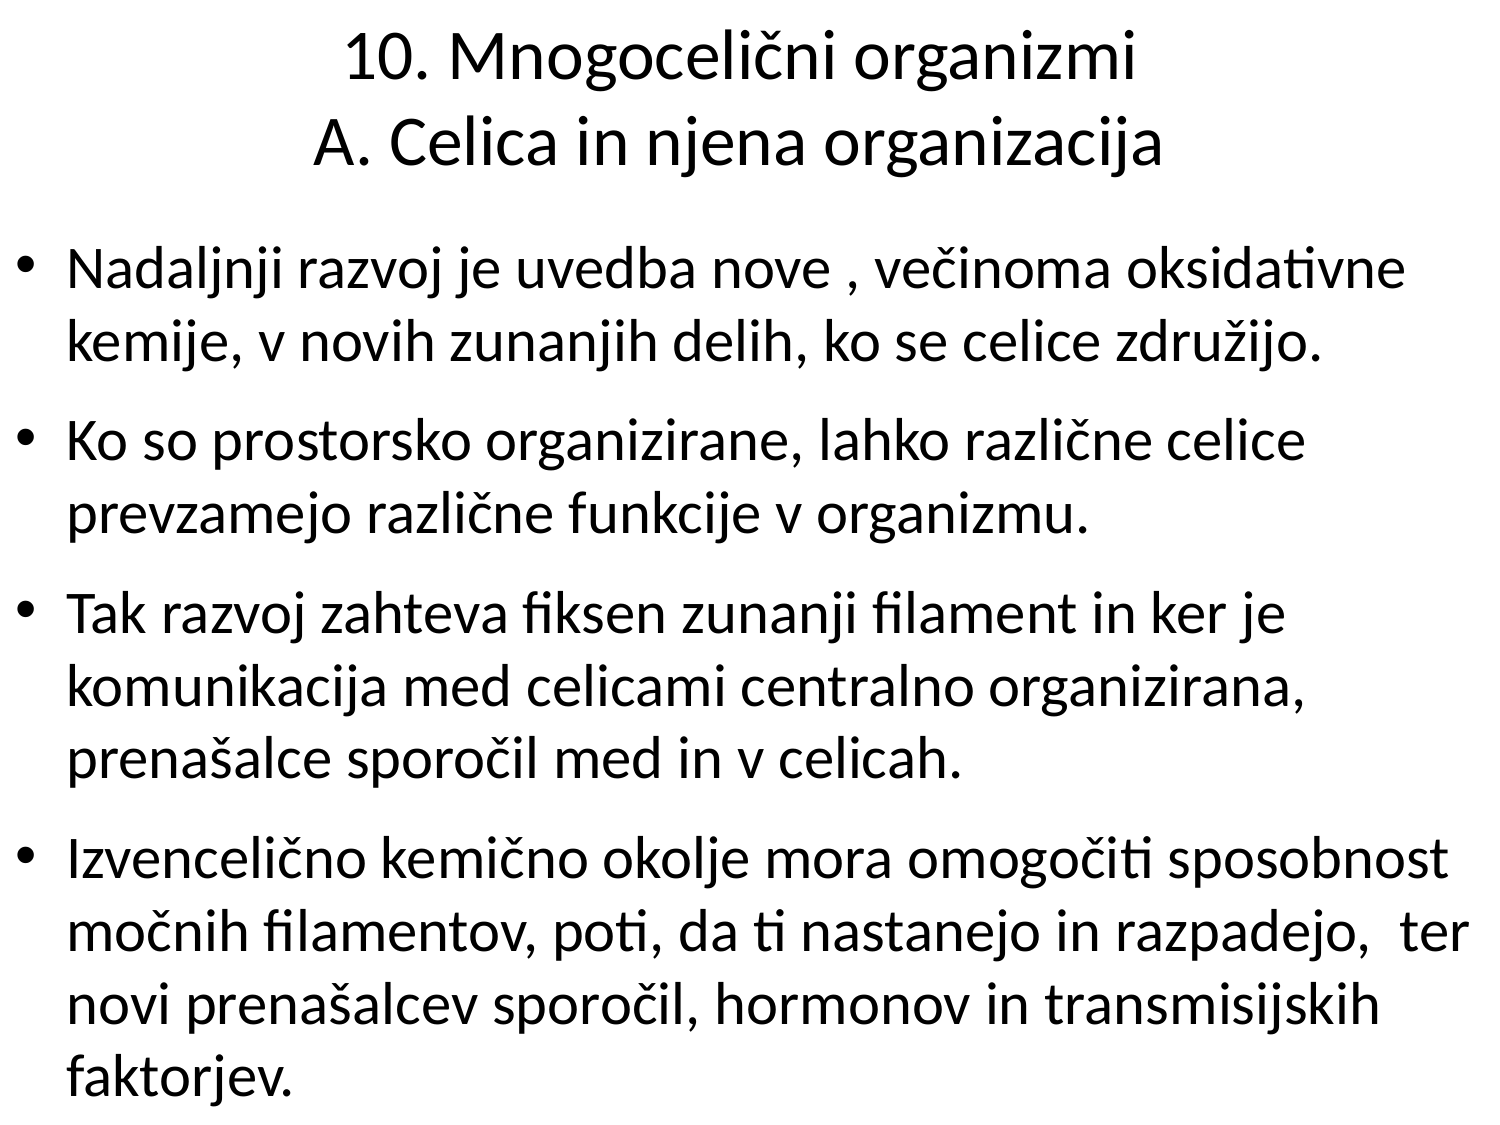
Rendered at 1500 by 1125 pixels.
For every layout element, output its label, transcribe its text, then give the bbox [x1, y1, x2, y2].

title 10. Mnogocelični organizmi A. Celica in njena organizacija [64, 0, 1415, 188]
list Nadaljnji razvoj je uvedba nove , večinoma oksidativne kemije, v novih zunanjih delih, ko se celice združijo. Ko so prostorsko organizirane, lahko različne celice prevzamejo različne funkcije v organizmu. Tak razvoj zahteva fiksen zunanji filament in ker je komunikacija med celicami centralno organizirana, prenašalce sporočil med in v celicah. Izvencelično kemično okolje mora omogočiti sposobnost močnih filamentov, poti, da ti nastanejo in razpadejo, ter novi prenašalcev sporočil, hormonov in transmisijskih faktorjev. [0, 219, 1500, 1125]
